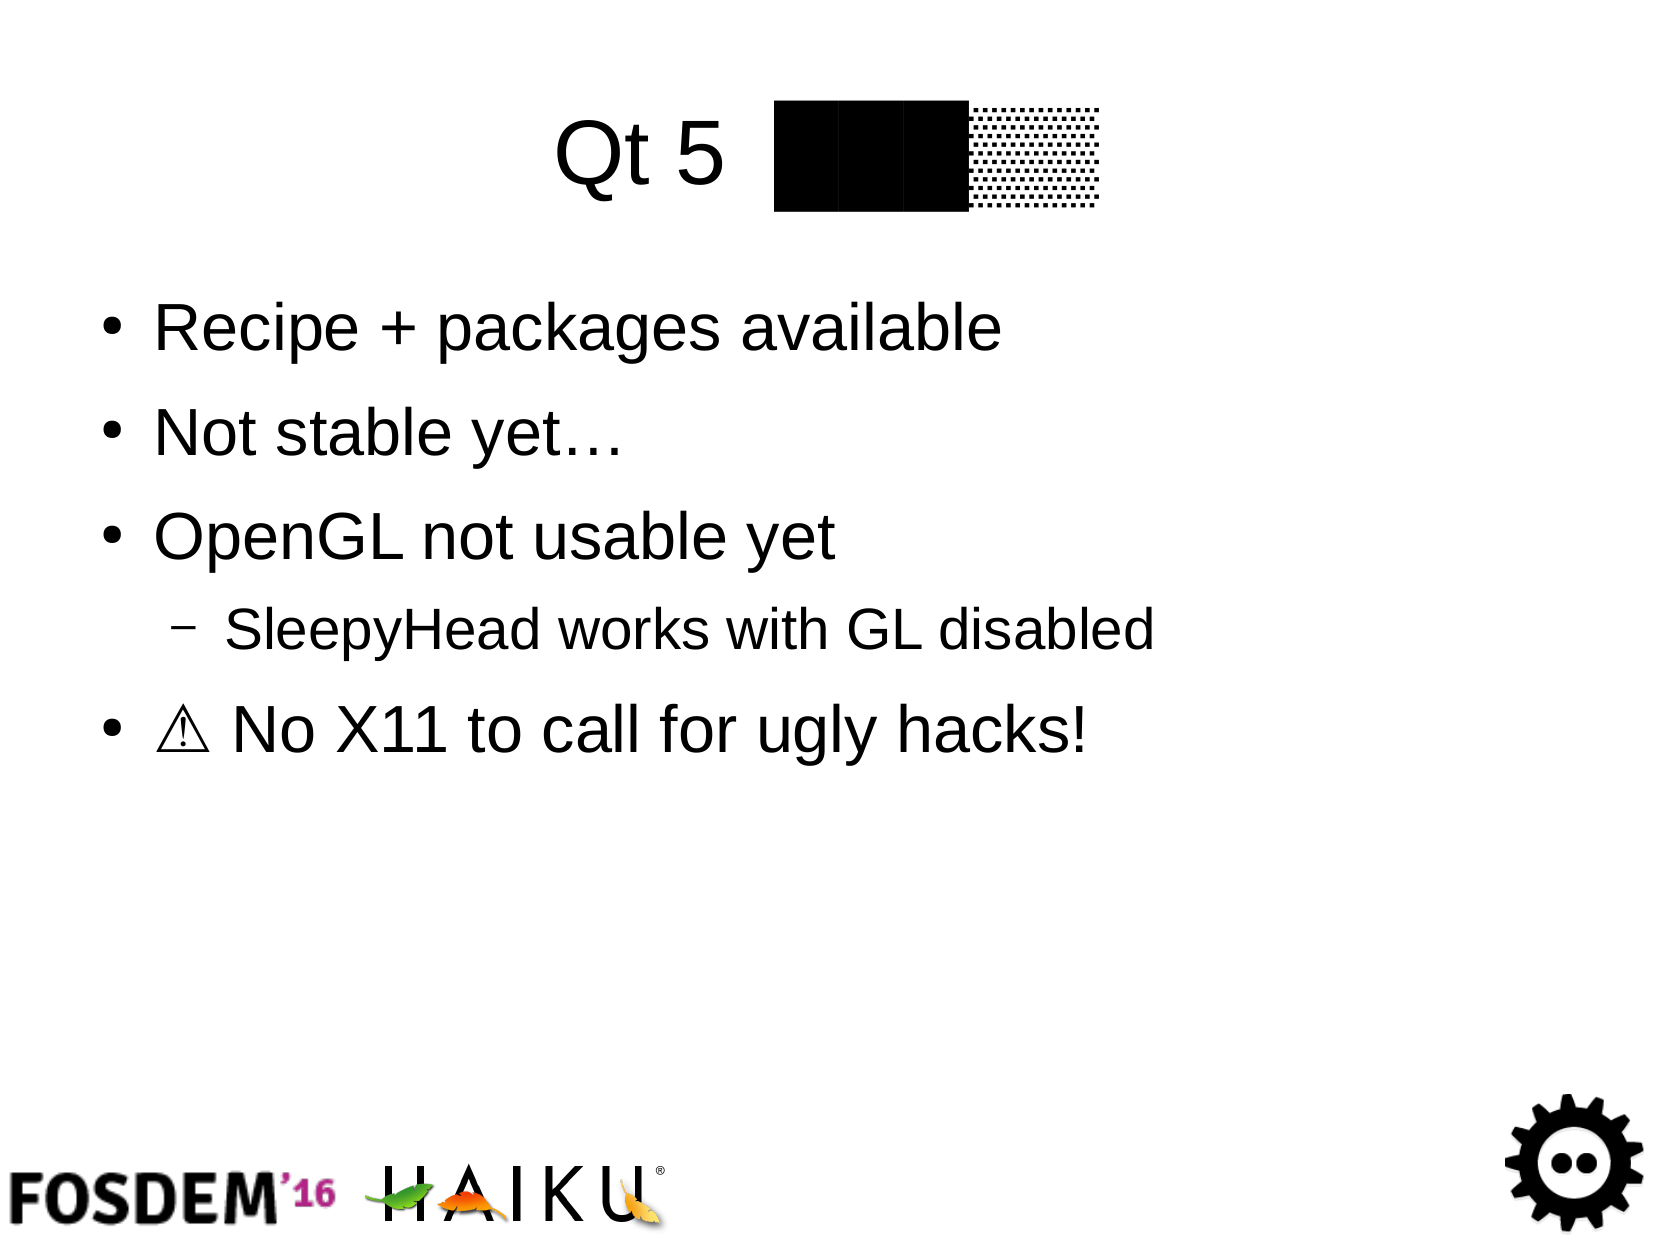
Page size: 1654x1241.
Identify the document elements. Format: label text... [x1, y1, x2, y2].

picture [1505, 1094, 1648, 1235]
picture [0, 1152, 350, 1241]
picture [363, 1163, 670, 1235]
title Qt 5 ███▒▒ [82, 49, 1571, 257]
list Recipe + packages available Not stable yet… OpenGL not usable yet SleepyHead works with GL disabled ⚠ No X11 to call for ugly hacks! [82, 290, 1571, 1010]
